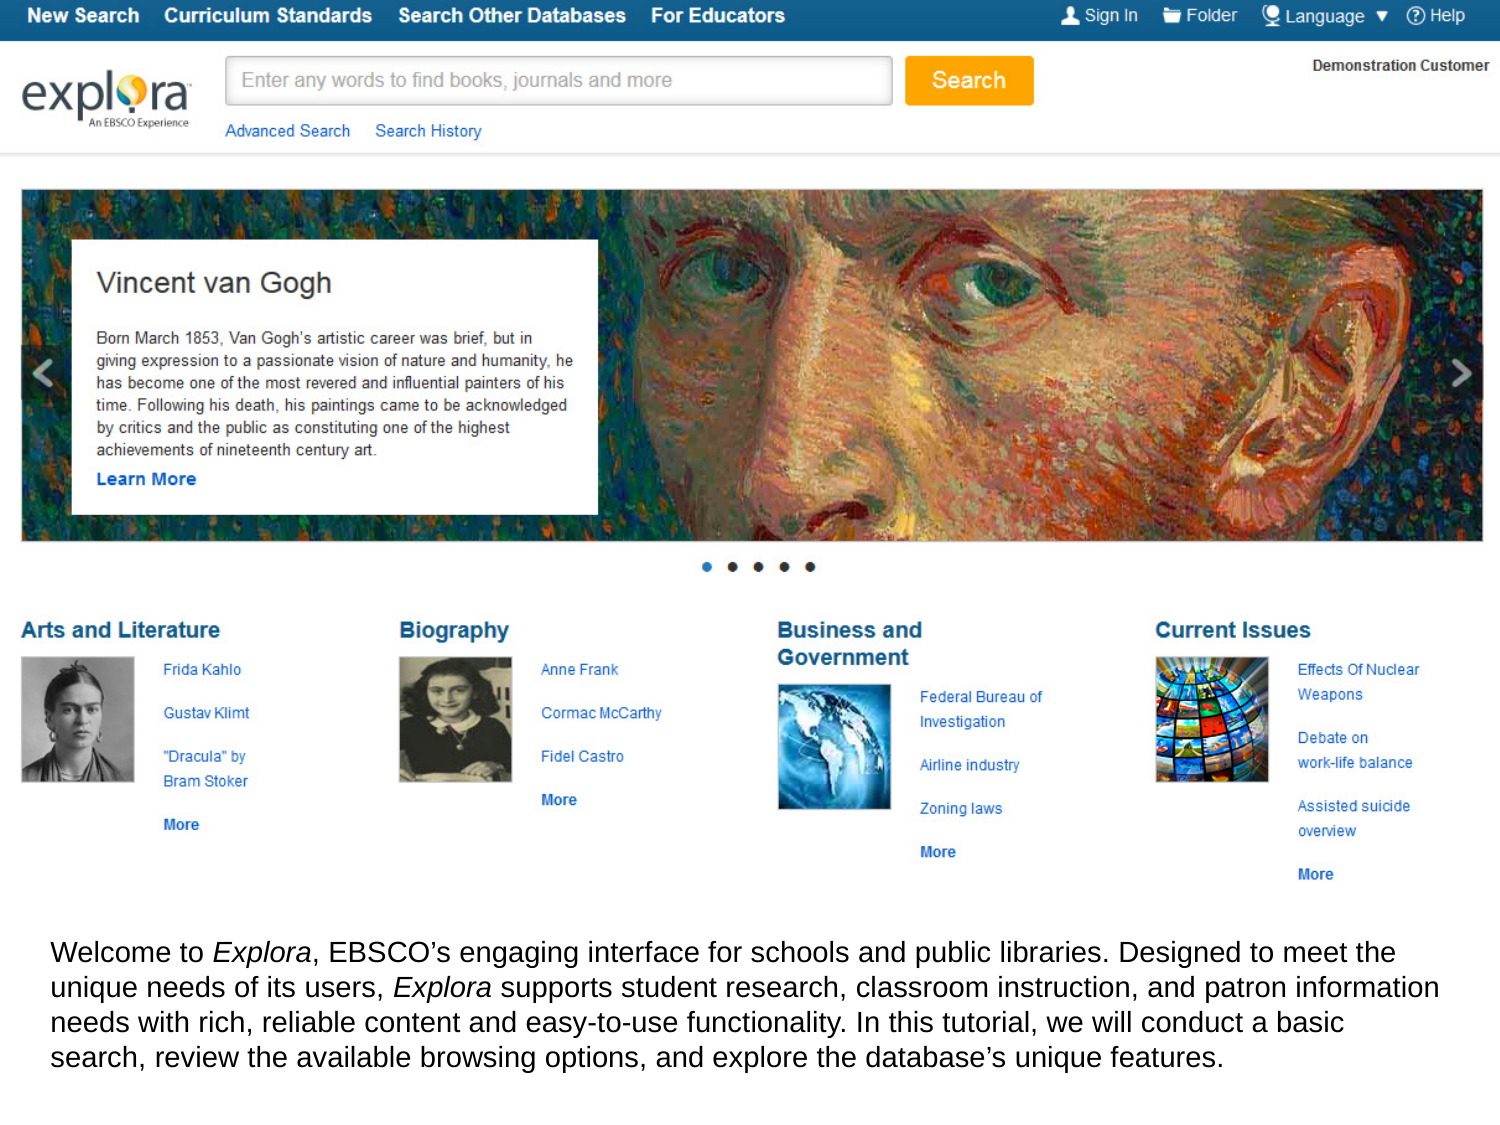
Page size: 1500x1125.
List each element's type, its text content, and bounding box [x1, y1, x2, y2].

text_box Welcome to Explora, EBSCO’s engaging interface for schools and public libraries. Designed to meet the unique needs of its users, Explora supports student research, classroom instruction, and patron information needs with rich, reliable content and easy-to-use functionality. In this tutorial, we will conduct a basic search, review the available browsing options, and explore the database’s unique features. [35, 925, 1465, 1083]
picture [0, 0, 1500, 902]
